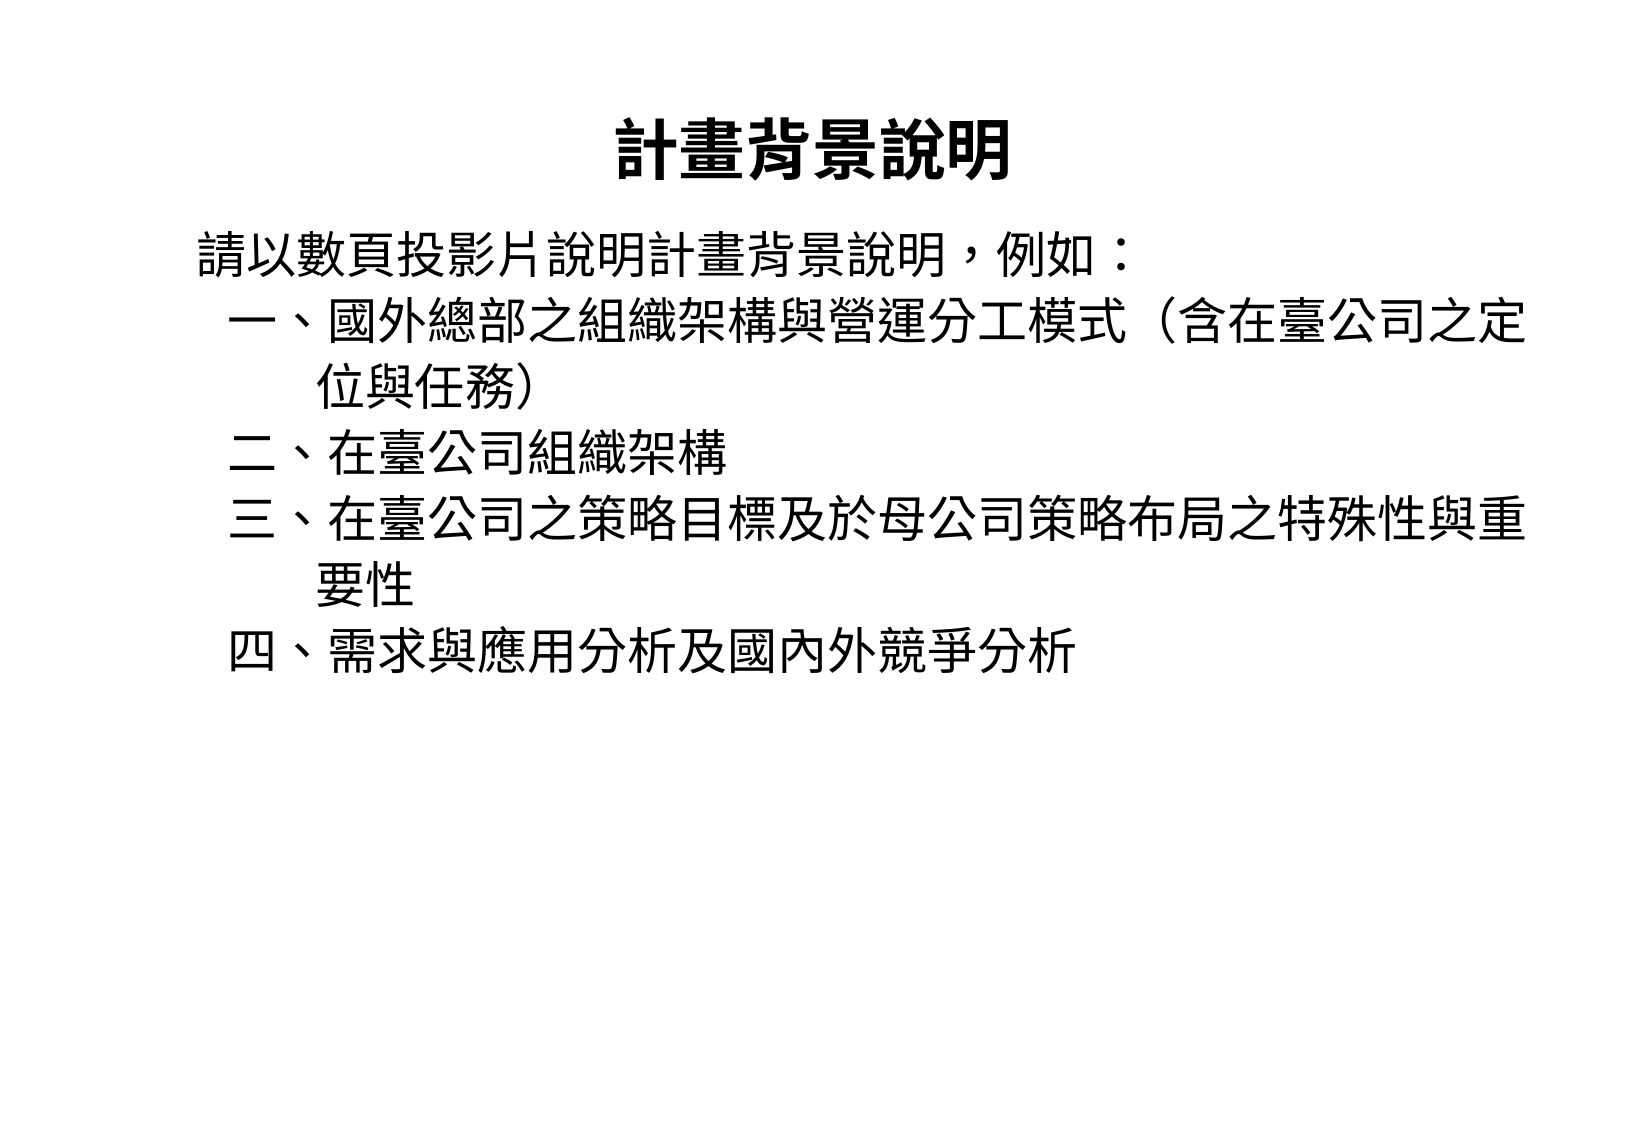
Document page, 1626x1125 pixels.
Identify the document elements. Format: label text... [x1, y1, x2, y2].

title 計畫背景說明 [125, 99, 1501, 210]
list 請以數頁投影片說明計畫背景說明，例如： 一、國外總部之組織架構與營運分工模式（含在臺公司之定位與任務） 二、在臺公司組織架構 三、在臺公司之策略目標及於母公司策略布局之特殊性與重要性 四、需求與應用分析及國內外競爭分析 [125, 210, 1559, 1098]
